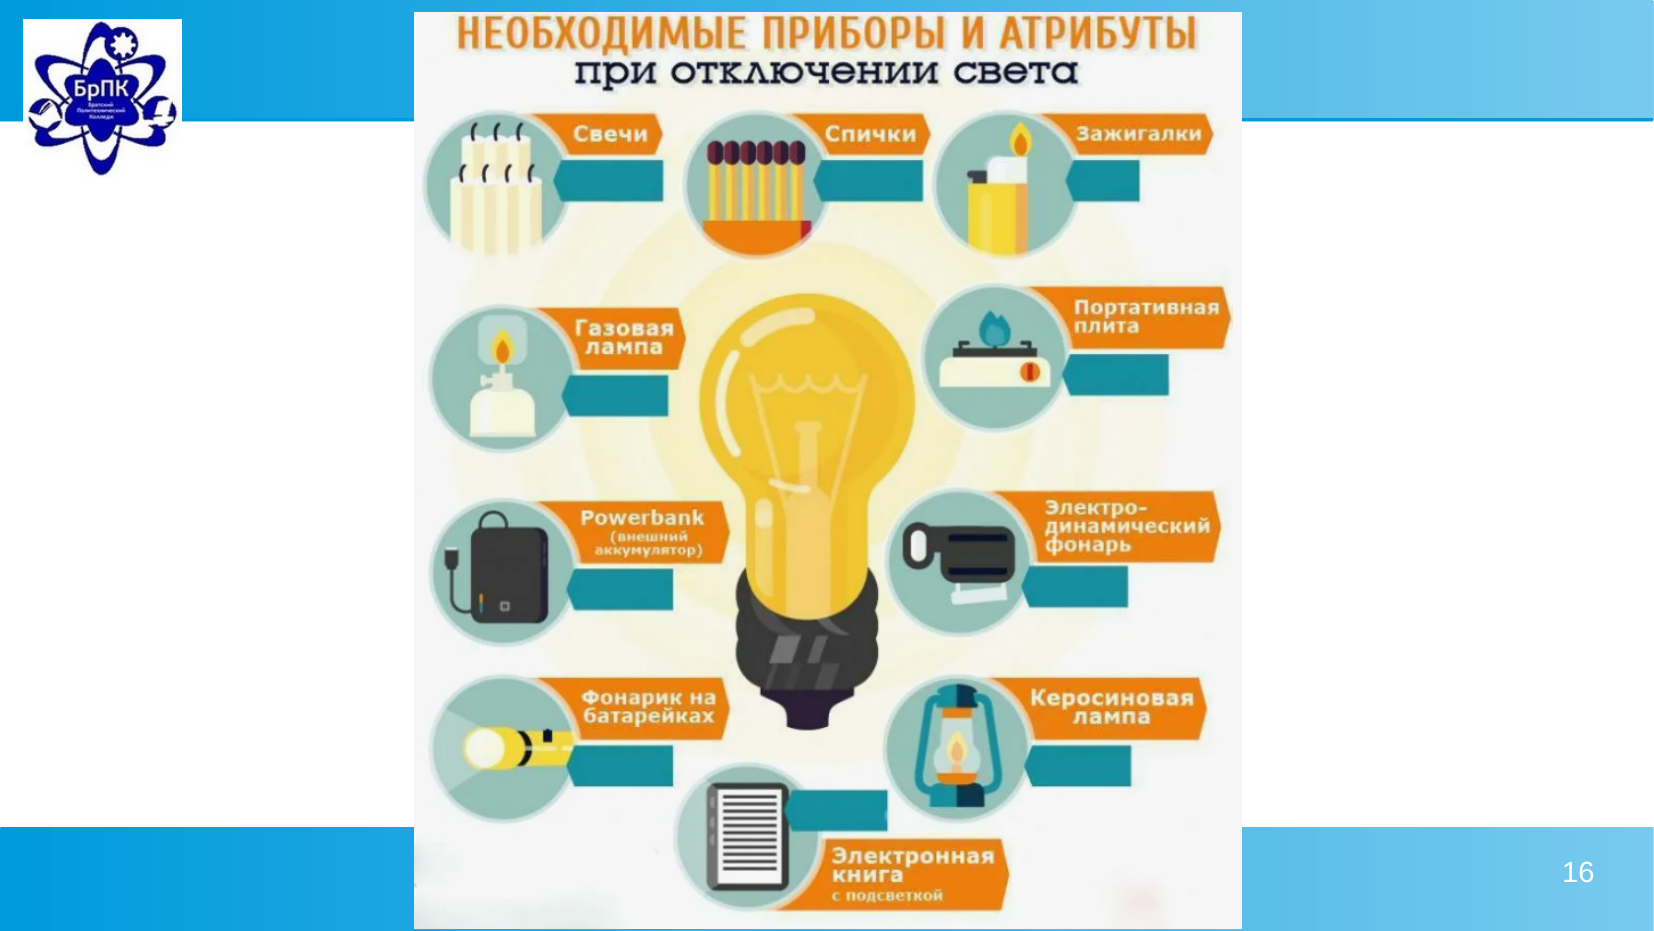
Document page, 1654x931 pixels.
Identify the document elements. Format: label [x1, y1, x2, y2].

picture [23, 20, 182, 178]
picture [414, 12, 1242, 929]
